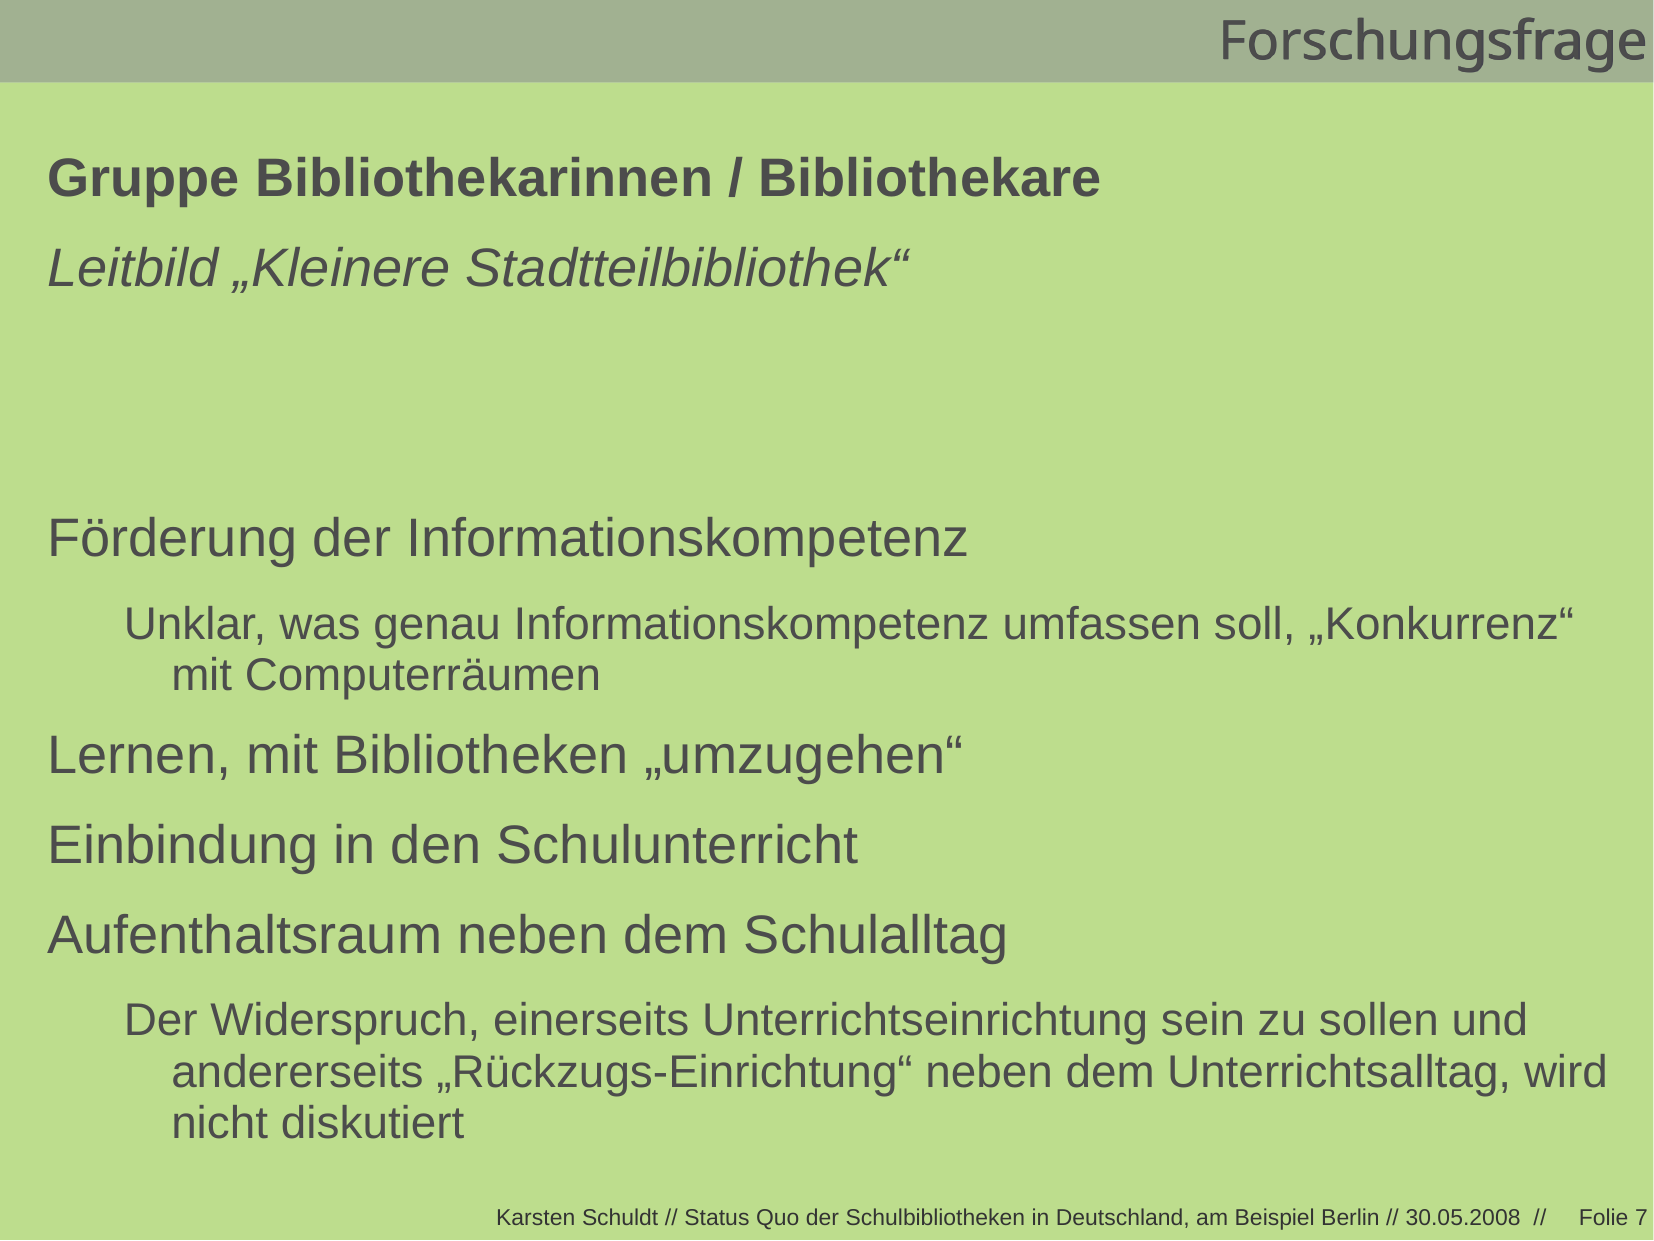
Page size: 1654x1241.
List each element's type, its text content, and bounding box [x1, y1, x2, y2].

list Gruppe Bibliothekarinnen / Bibliothekare Leitbild „Kleinere Stadtteilbibliothek“ Förderung der Informationskompetenz Unklar, was genau Informationskompetenz umfassen soll, „Konkurrenz“ mit Computerräumen Lernen, mit Bibliotheken „umzugehen“ Einbindung in den Schulunterricht Aufenthaltsraum neben dem Schulalltag Der Widerspruch, einerseits Unterrichtseinrichtung sein zu sollen und andererseits „Rückzugs-Einrichtung“ neben dem Unterrichtsalltag, wird nicht diskutiert [29, 147, 1625, 1149]
title Forschungsfrage [0, 0, 1654, 83]
